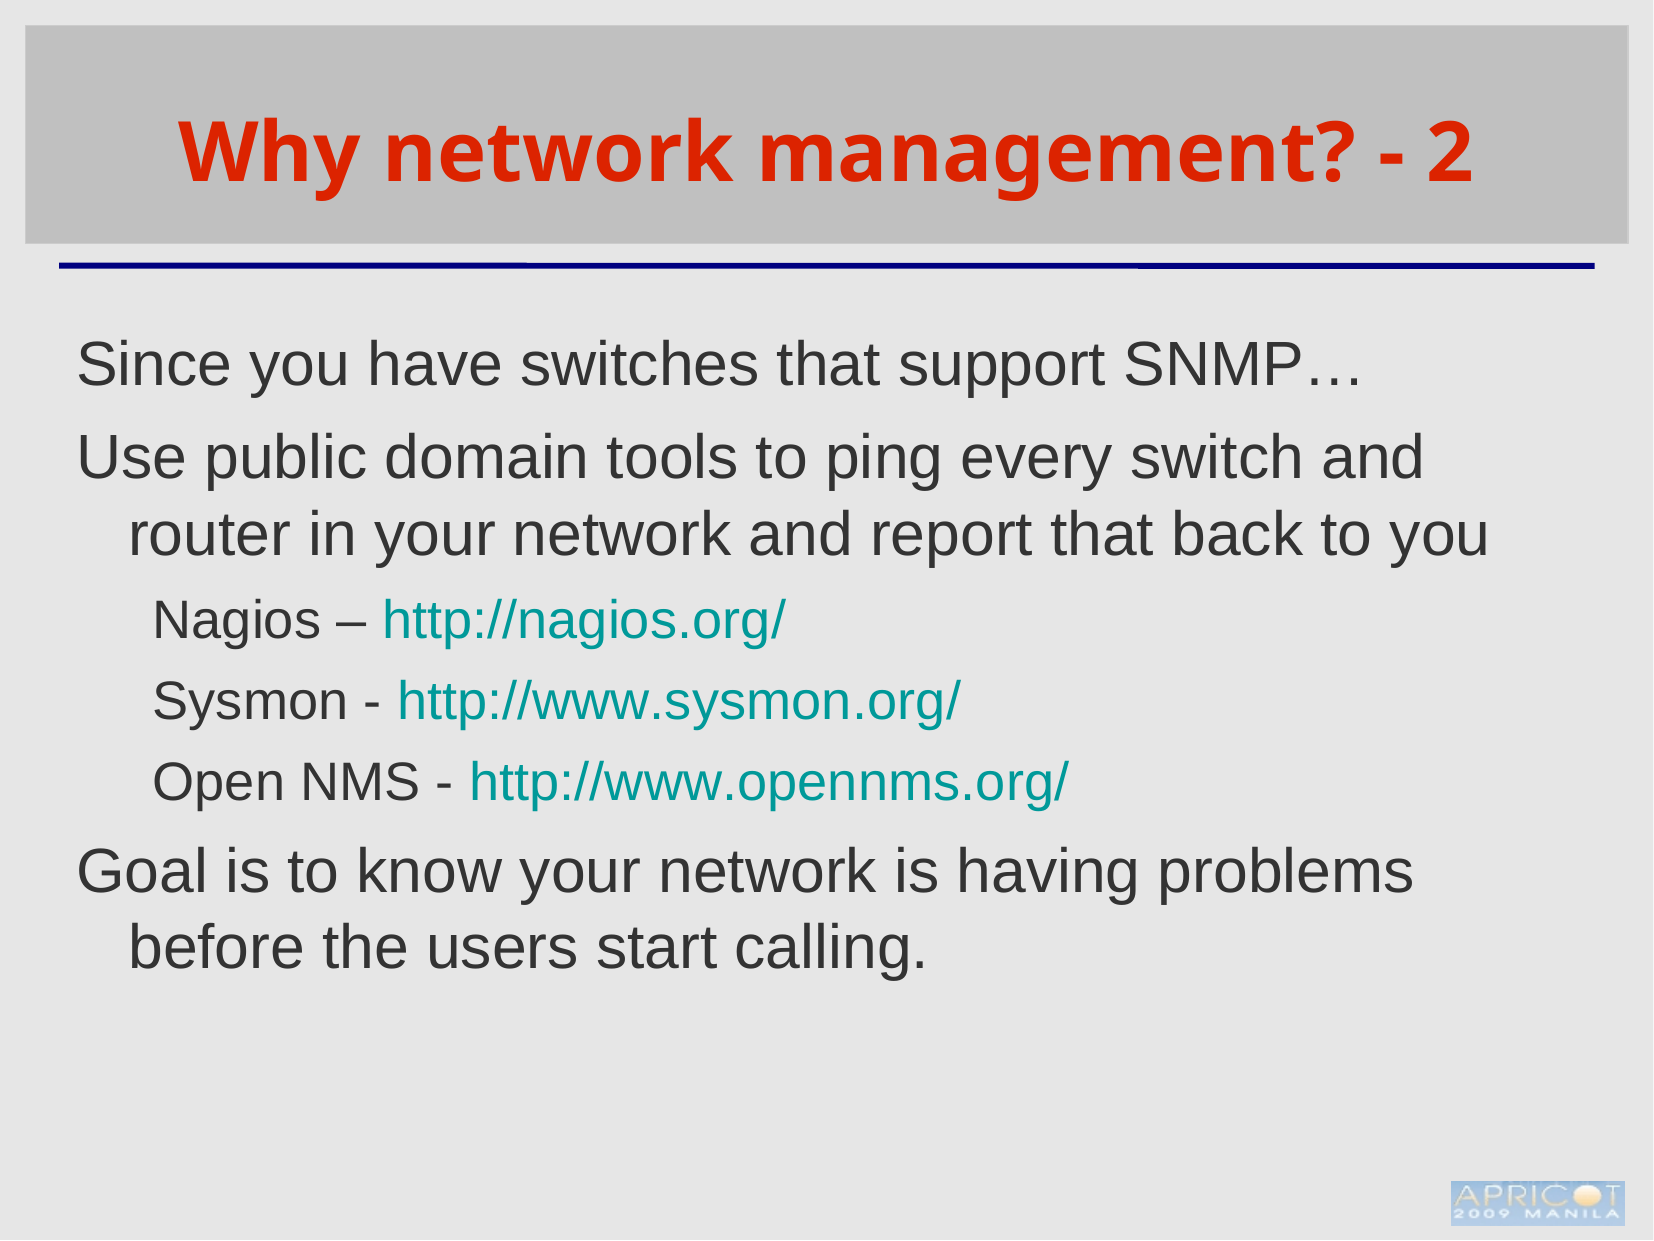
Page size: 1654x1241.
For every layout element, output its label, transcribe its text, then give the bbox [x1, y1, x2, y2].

title Why network management? - 2 [121, 52, 1532, 247]
list Since you have switches that support SNMP… Use public domain tools to ping every switch and router in your network and report that back to you Nagios – http://nagios.org/ Sysmon - http://www.sysmon.org/ Open NMS - http://www.opennms.org/ Goal is to know your network is having problems before the users start calling. [59, 322, 1593, 1116]
picture [1451, 1181, 1625, 1226]
